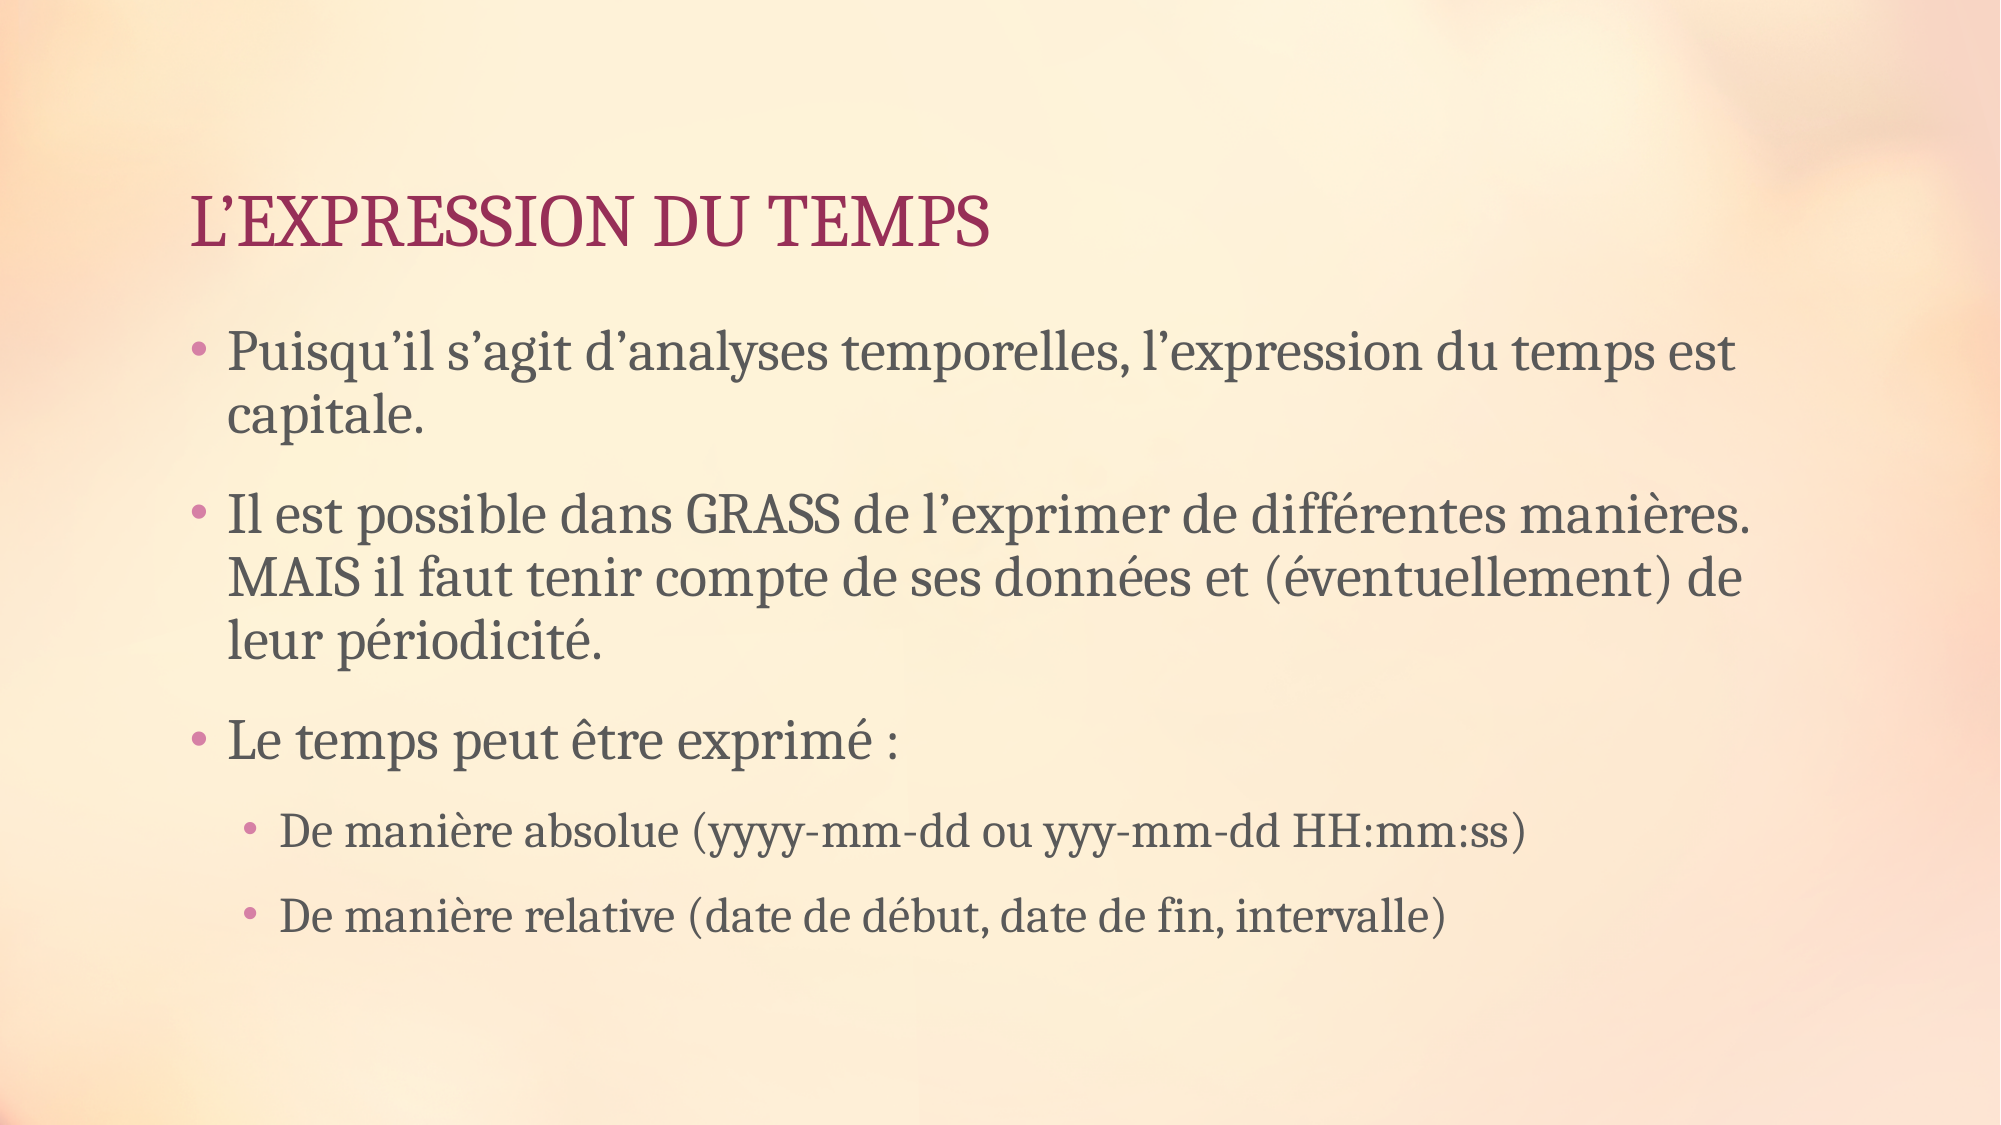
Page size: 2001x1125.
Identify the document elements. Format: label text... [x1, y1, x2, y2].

picture [0, 0, 2001, 1125]
title L’EXPRESSION DU TEMPS [174, 75, 1825, 271]
list Puisqu’il s’agit d’analyses temporelles, l’expression du temps est capitale. Il est possible dans GRASS de l’exprimer de différentes manières. MAIS il faut tenir compte de ses données et (éventuellement) de leur périodicité. Le temps peut être exprimé : De manière absolue (yyyy-mm-dd ou yyy-mm-dd HH:mm:ss) De manière relative (date de début, date de fin, intervalle) [174, 312, 1825, 1013]
